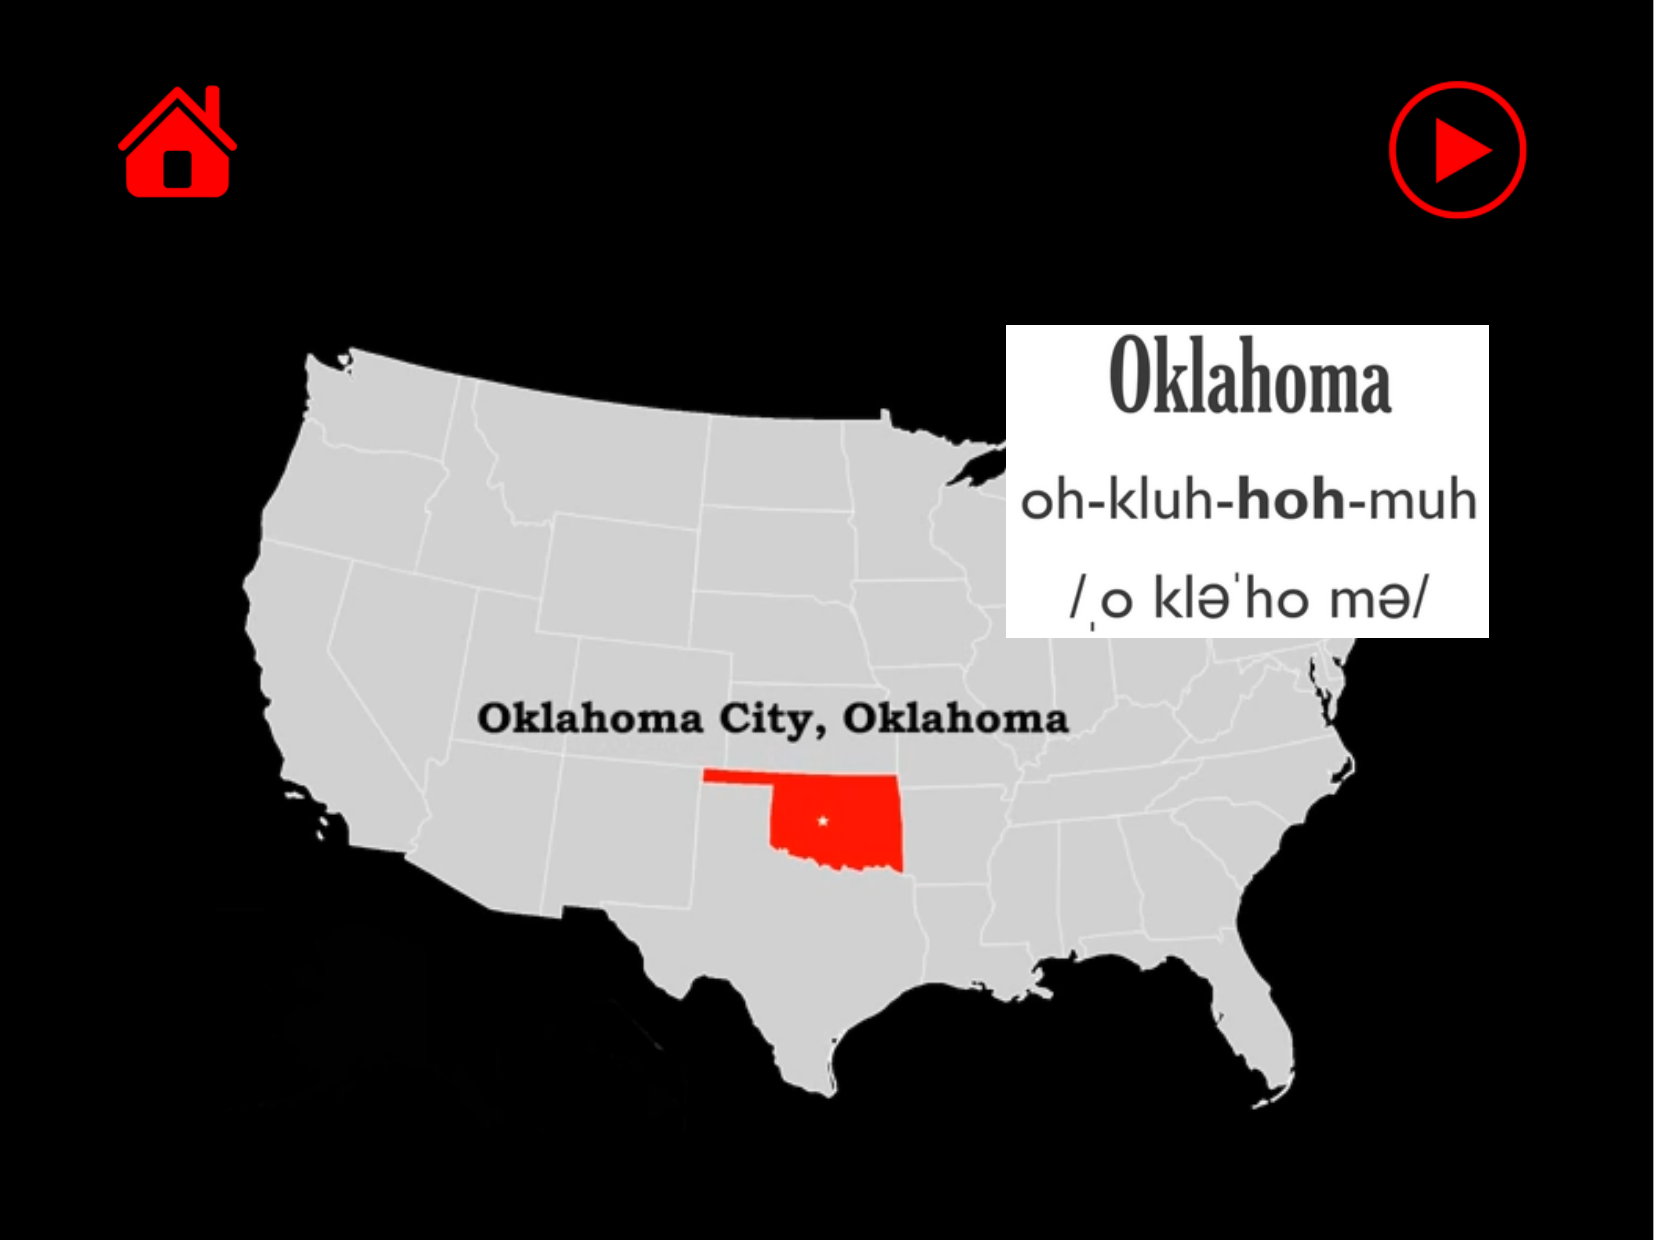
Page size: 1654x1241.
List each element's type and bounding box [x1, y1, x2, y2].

picture [118, 82, 237, 201]
picture [177, 325, 1489, 1132]
picture [1381, 70, 1539, 228]
